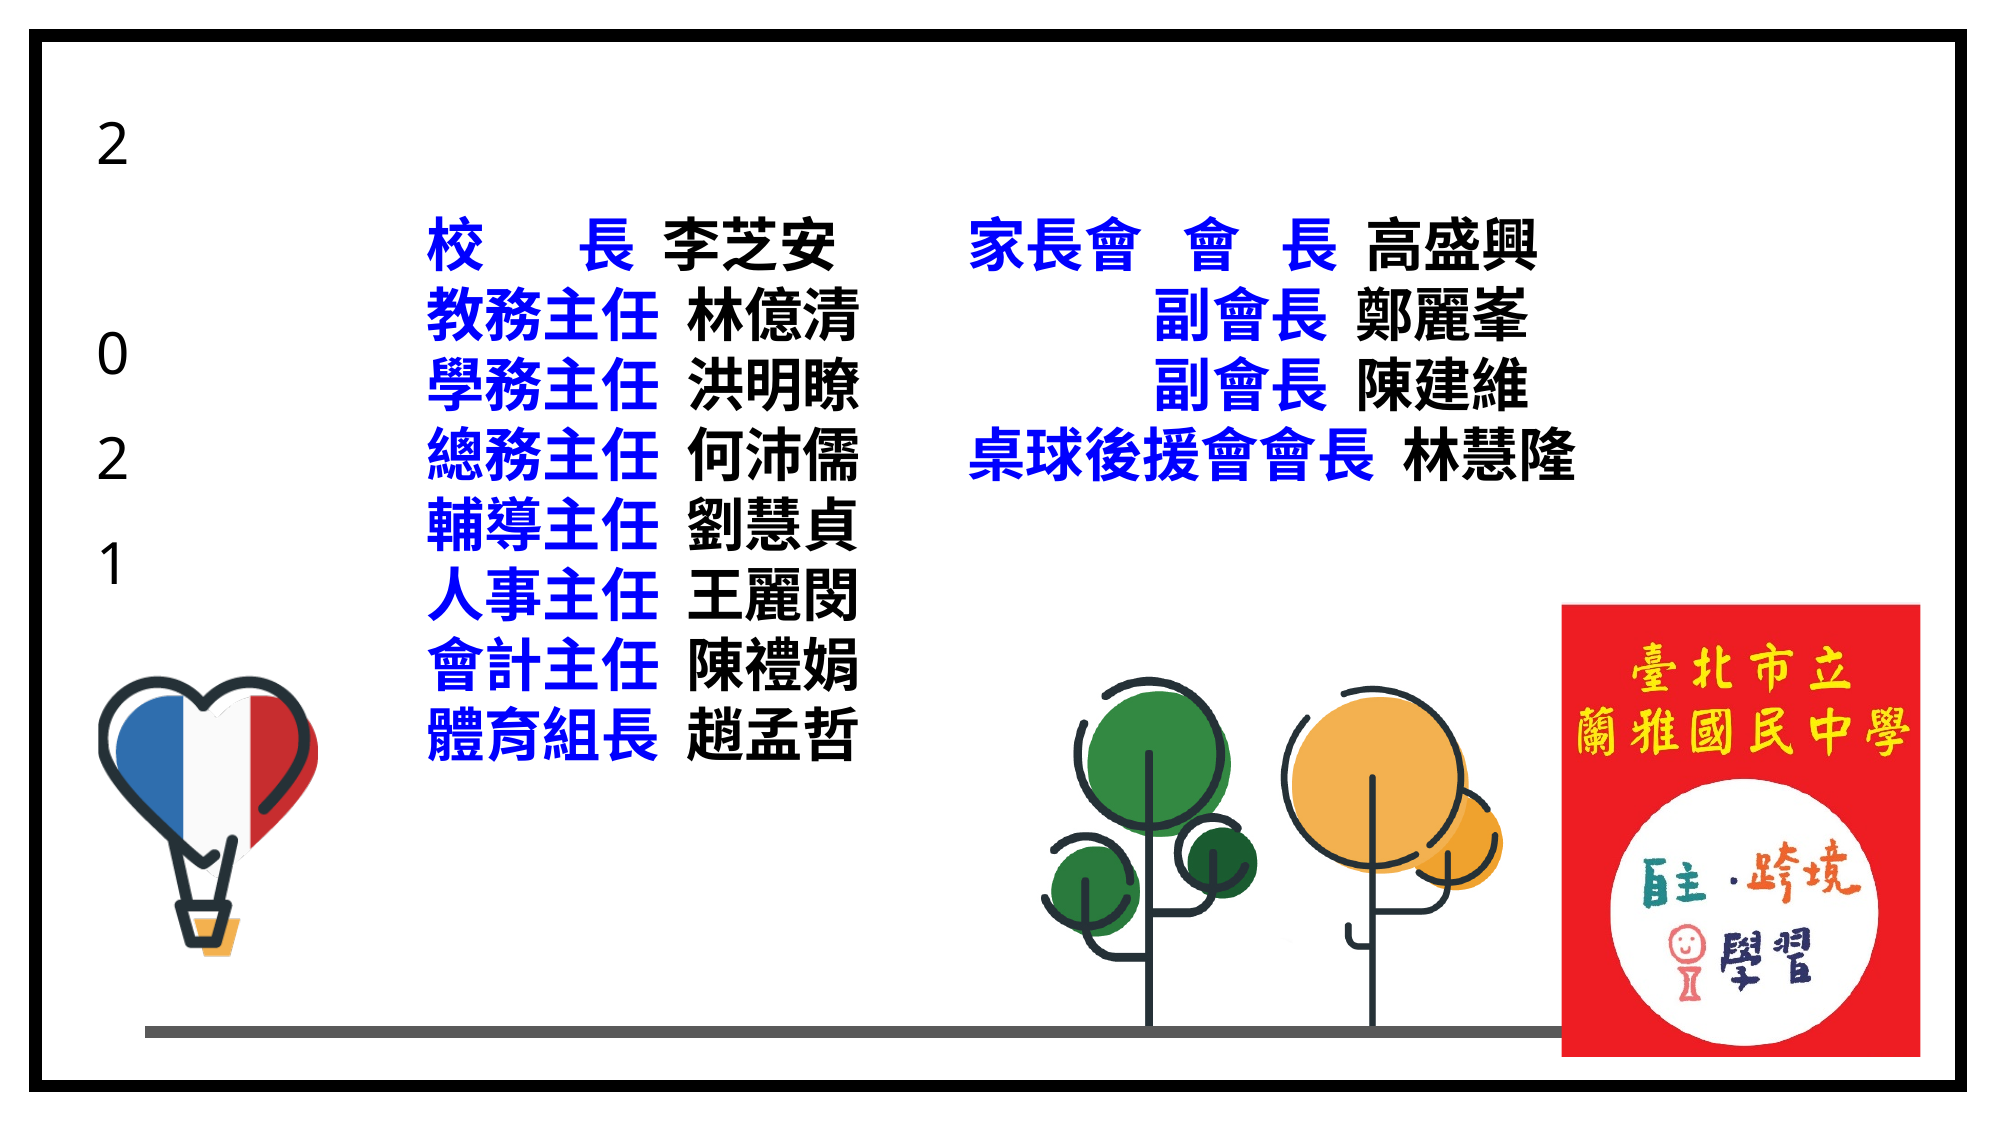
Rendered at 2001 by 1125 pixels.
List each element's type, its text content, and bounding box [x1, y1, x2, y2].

picture [998, 660, 1522, 1026]
text_box 校 長 李芝安 教務主任 林億清 學務主任 洪明瞭 總務主任 何沛儒 輔導主任 劉慧貞 人事主任 王麗閔 會計主任 陳禮娟 體育組長 趙孟哲 [411, 200, 1117, 782]
text_box 家長會 會 長 高盛興 副會長 鄭麗峯 副會長 陳建維 桌球後援會會長 林慧隆 [952, 200, 1742, 499]
text_box 2 021 [80, 63, 146, 492]
picture [98, 652, 358, 957]
picture [1561, 602, 1921, 1057]
